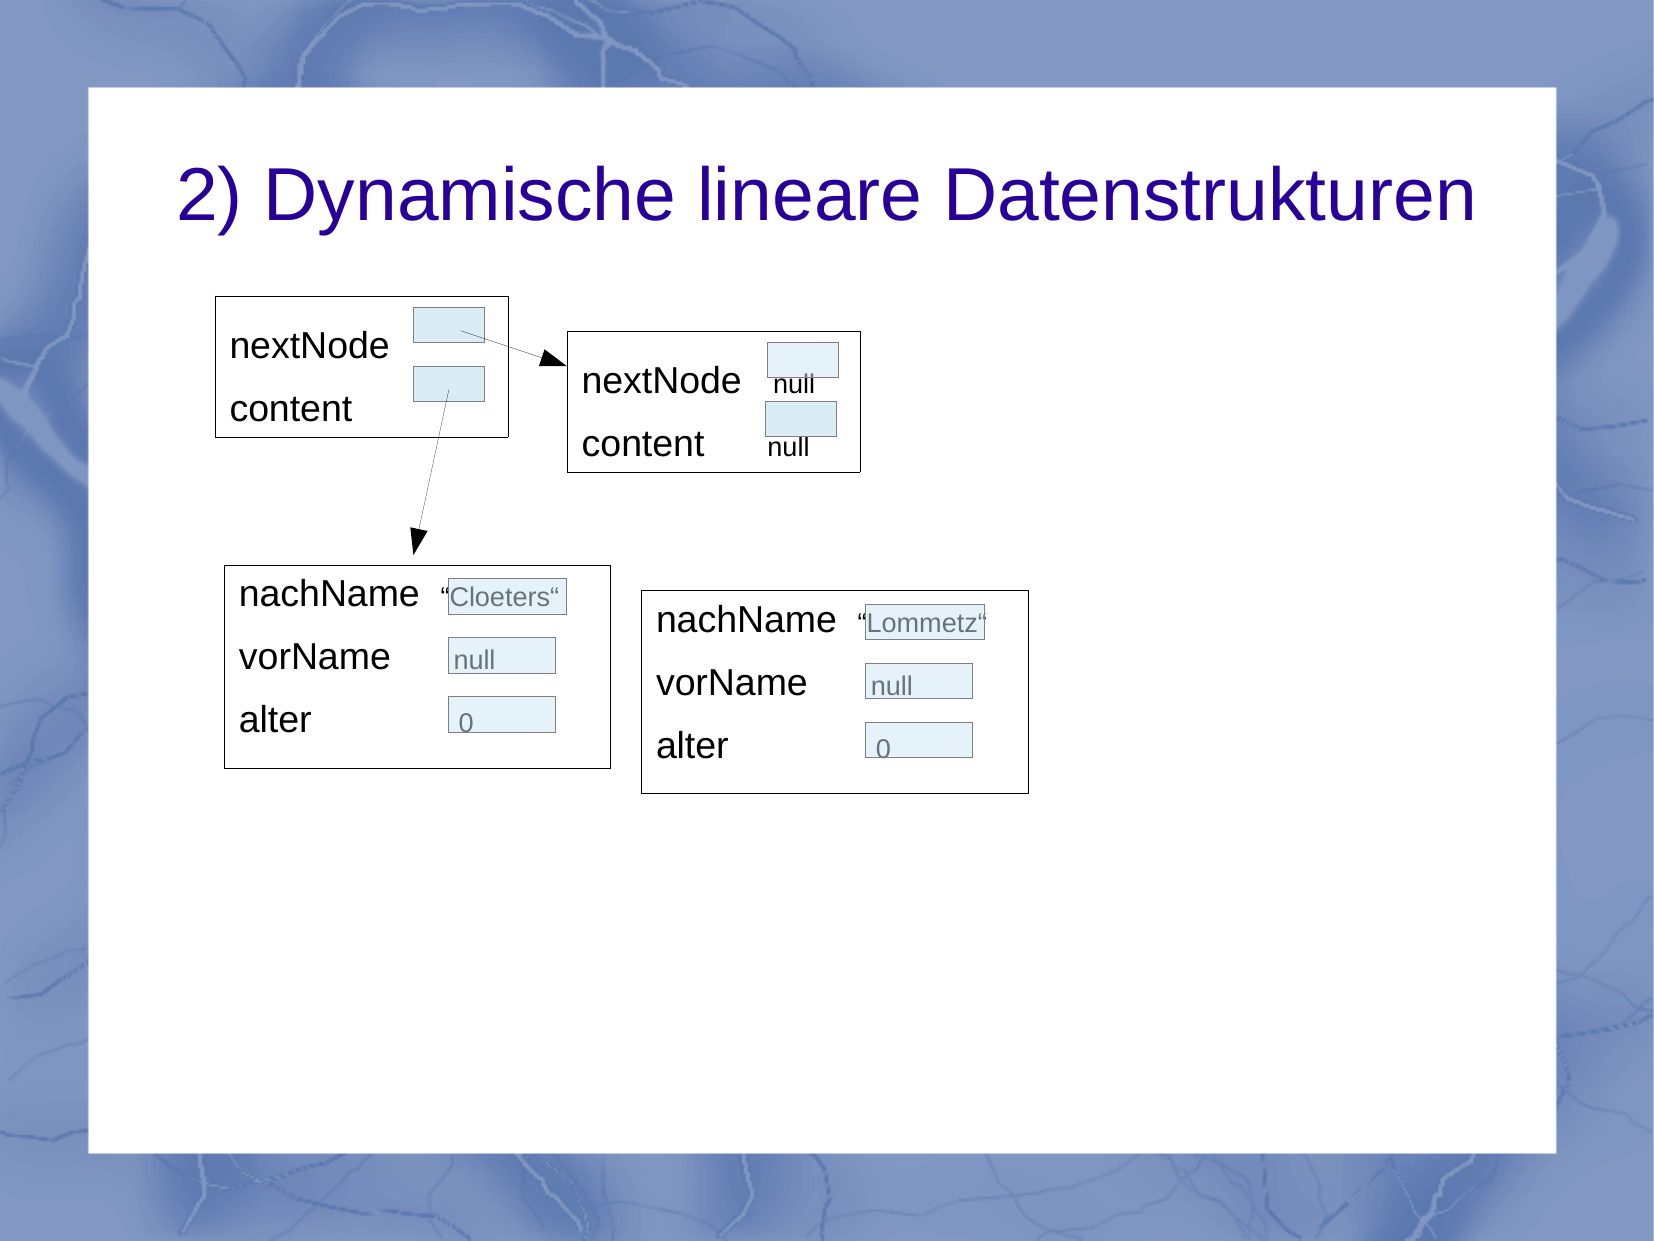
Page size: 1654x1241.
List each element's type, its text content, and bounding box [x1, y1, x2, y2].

text_box [448, 578, 567, 615]
table_header nachName “Cloeters“ vorName null alter 0 [225, 566, 610, 768]
text_box [865, 663, 973, 699]
text_box [448, 696, 556, 733]
text_box [865, 722, 973, 758]
text_box [448, 637, 556, 674]
title 2) Dynamische lineare Datenstrukturen [118, 90, 1536, 298]
text_box [865, 604, 985, 640]
picture [0, 0, 1654, 1241]
table_header nextNode content [216, 297, 508, 437]
table_header nextNode null content null [568, 332, 860, 472]
text_box [413, 366, 485, 402]
text_box [765, 401, 837, 437]
text_box [413, 307, 485, 343]
text_box [767, 342, 839, 378]
table_header nachName “Lommetz“ vorName null alter 0 [642, 591, 1028, 793]
